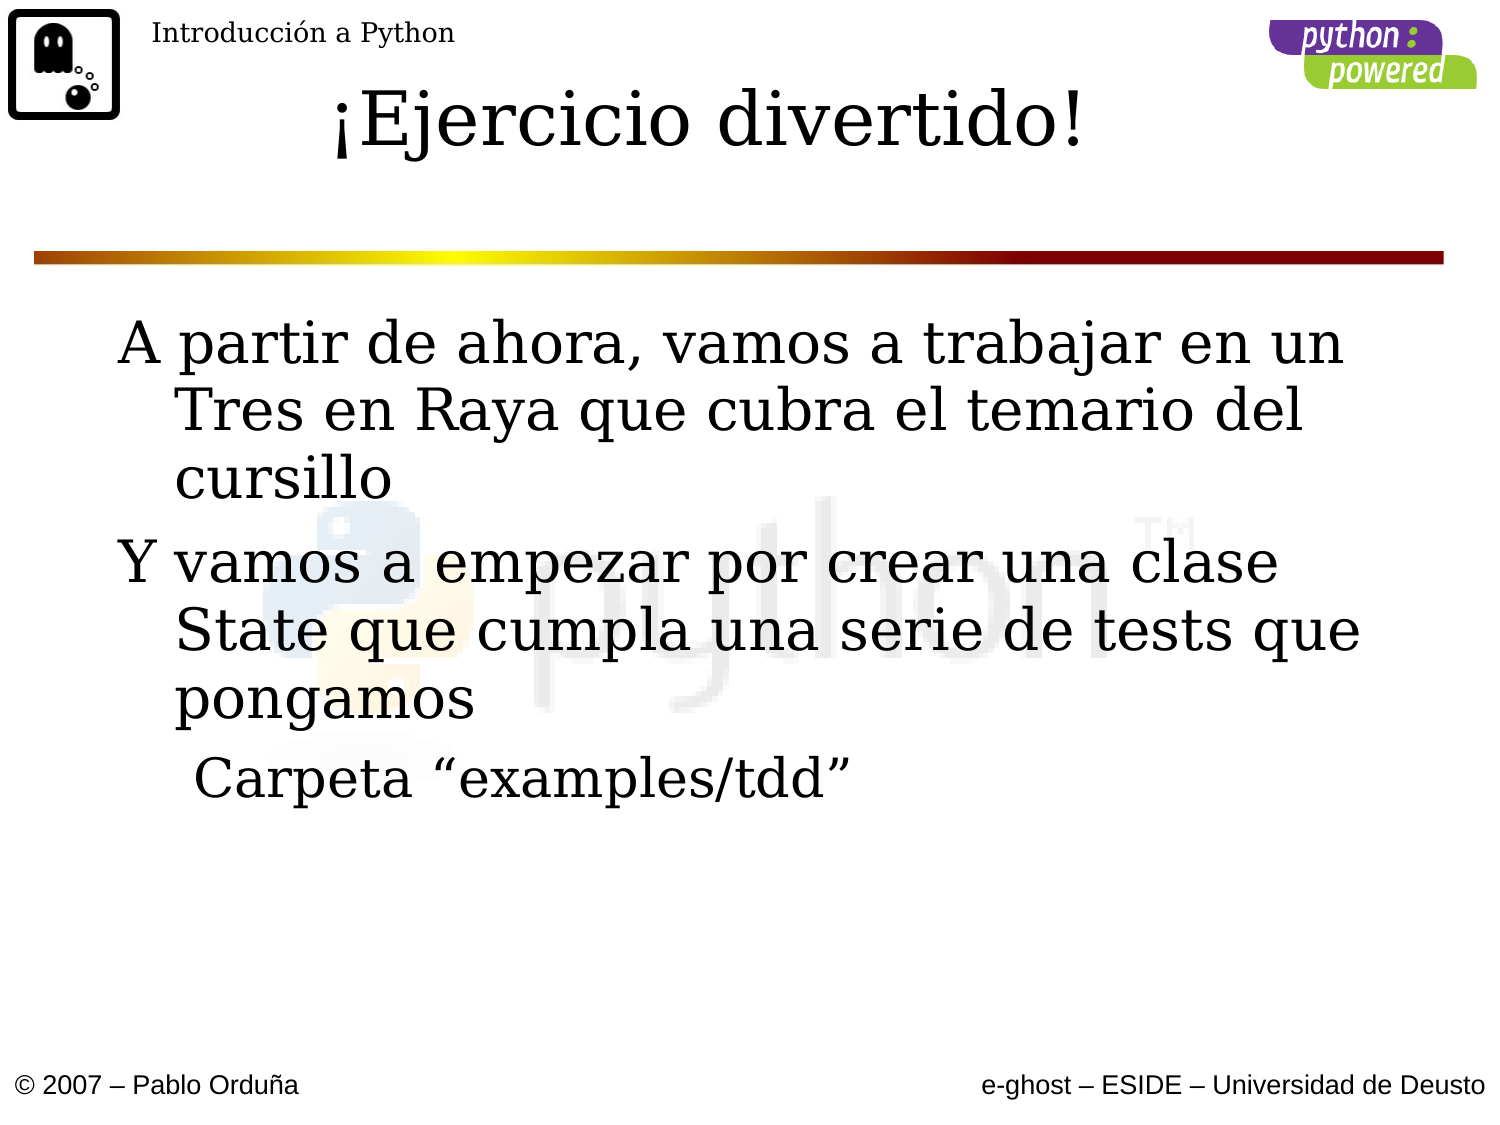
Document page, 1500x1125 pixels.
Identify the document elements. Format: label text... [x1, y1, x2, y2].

picture [1269, 20, 1477, 89]
list A partir de ahora, vamos a trabajar en un Tres en Raya que cubra el temario del cursillo Y vamos a empezar por crear una clase State que cumpla una serie de tests que pongamos Carpeta “examples/tdd” [118, 309, 1394, 990]
picture [5, 7, 125, 124]
picture [34, 251, 1447, 266]
title ¡Ejercicio divertido! [118, 66, 1300, 174]
